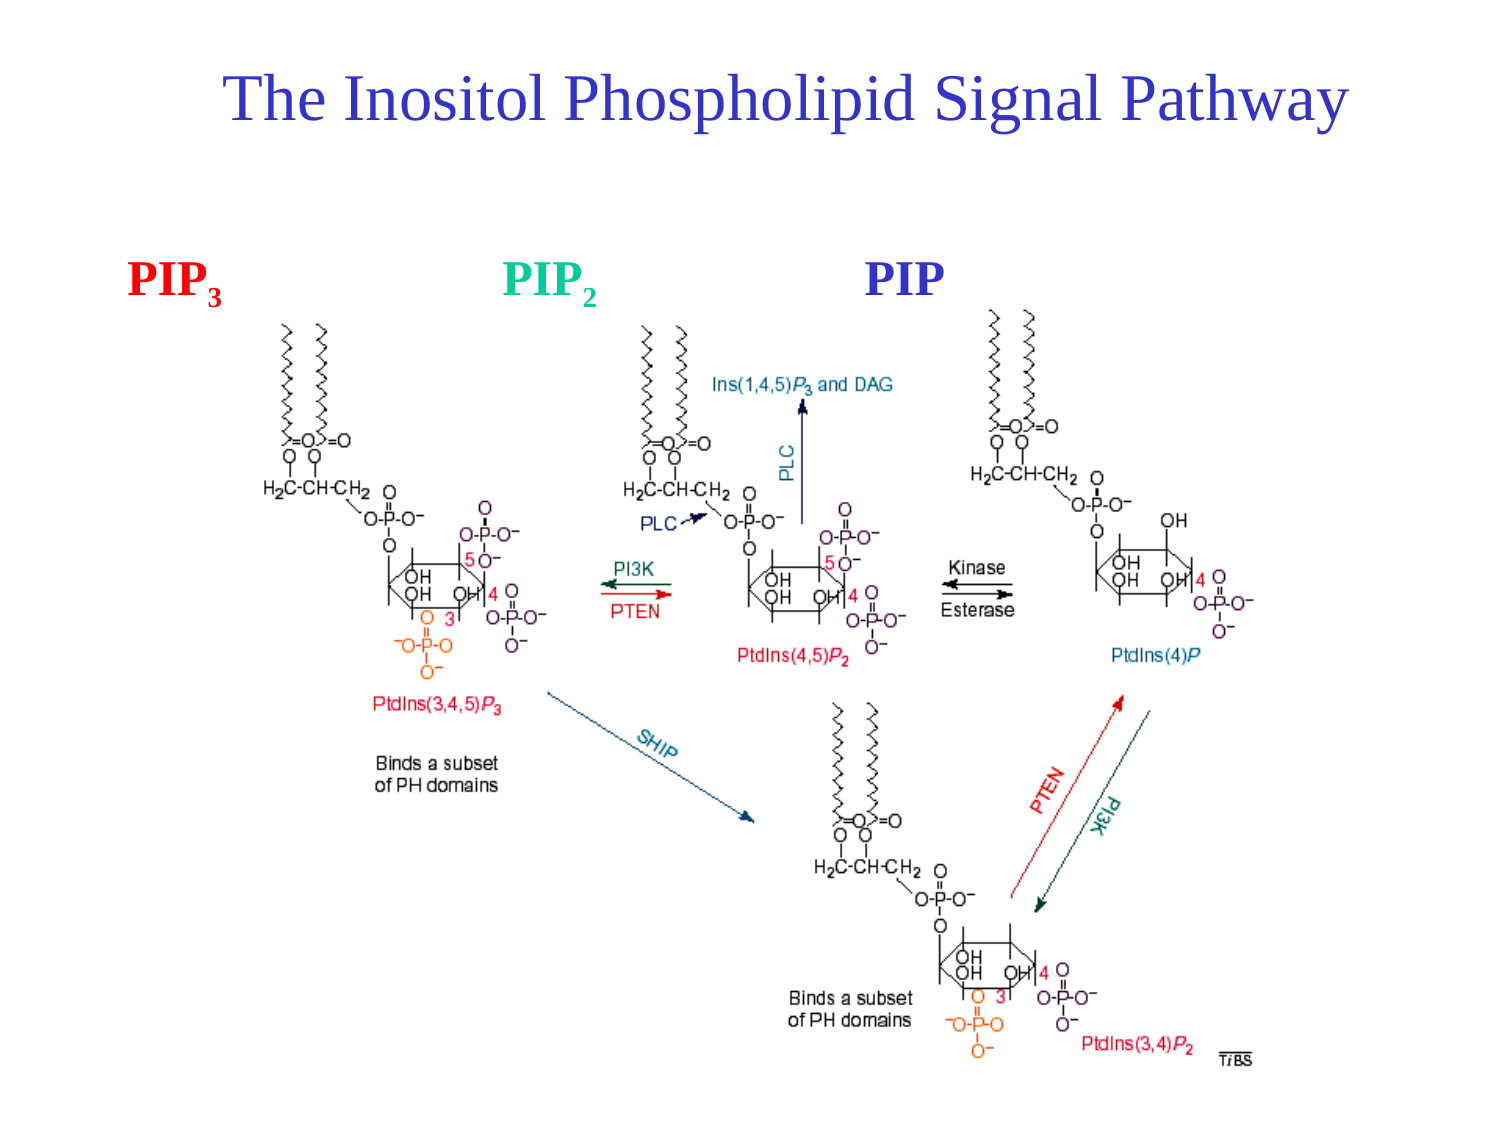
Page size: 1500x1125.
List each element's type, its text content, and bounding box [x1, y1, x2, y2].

title The Inositol Phospholipid Signal Pathway [137, 0, 1438, 188]
text_box PIP3 [112, 237, 238, 322]
text_box PIP [849, 237, 961, 313]
text_box PIP2 [487, 237, 613, 322]
picture [249, 299, 1271, 1074]
